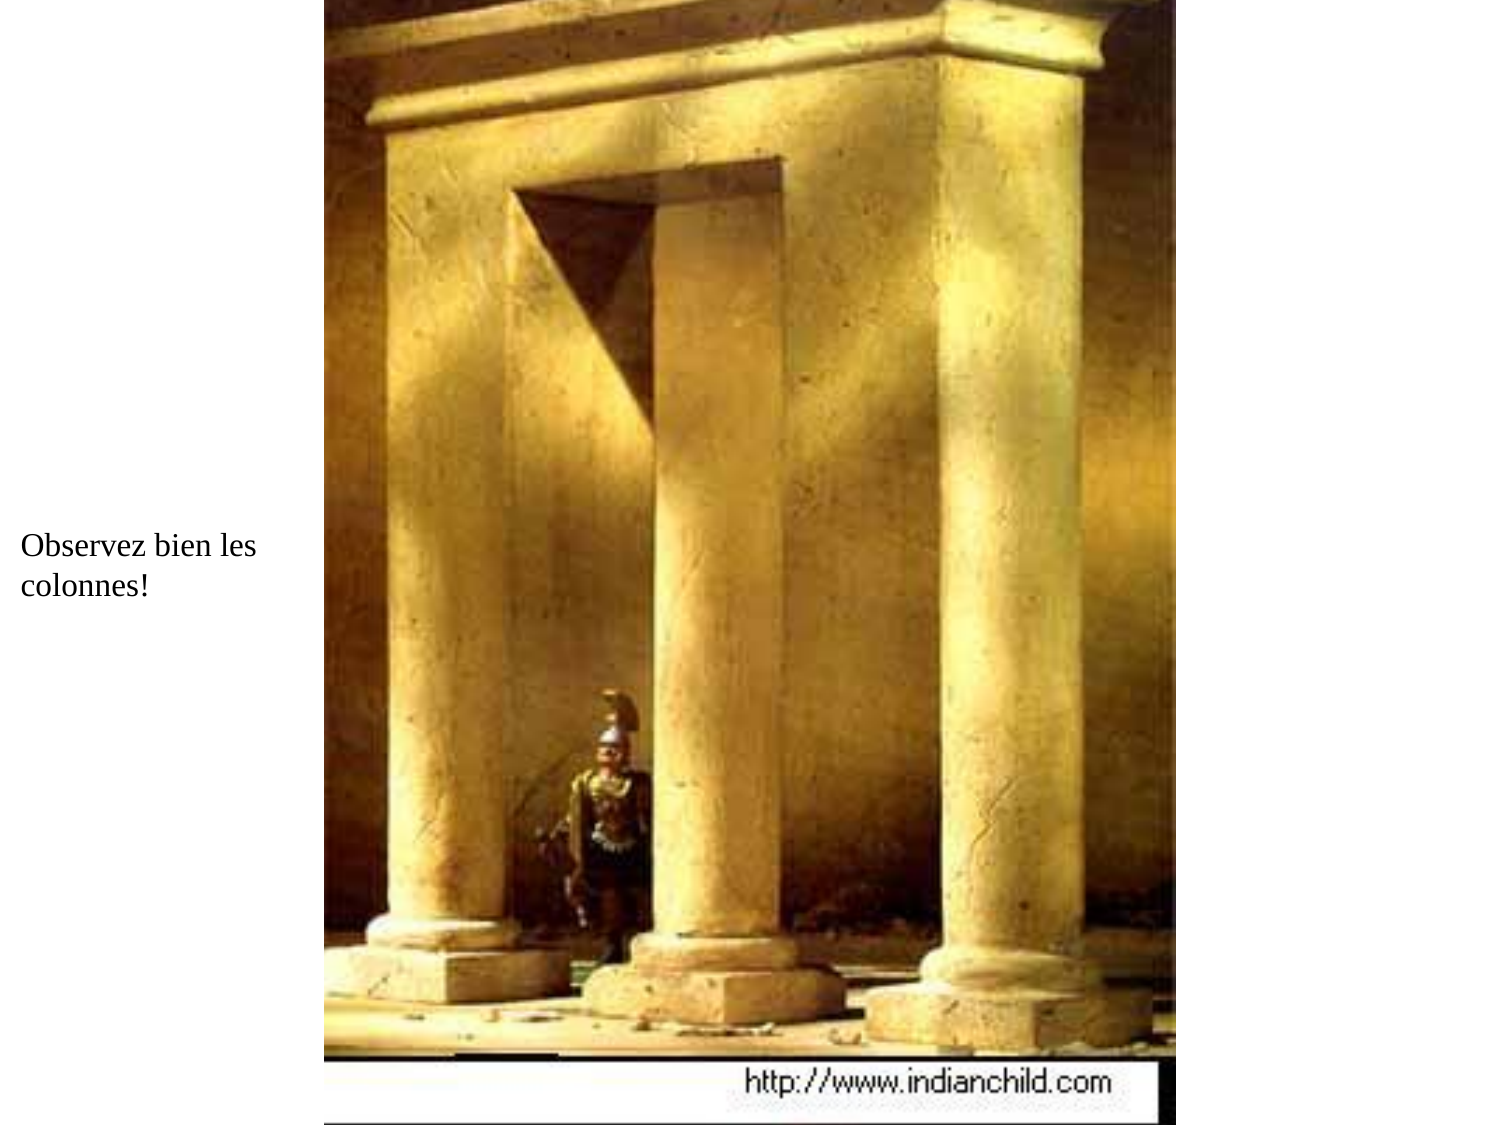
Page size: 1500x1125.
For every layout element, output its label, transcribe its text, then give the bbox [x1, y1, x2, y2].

text_box Observez bien les colonnes! [5, 515, 313, 611]
picture [324, 0, 1176, 1125]
